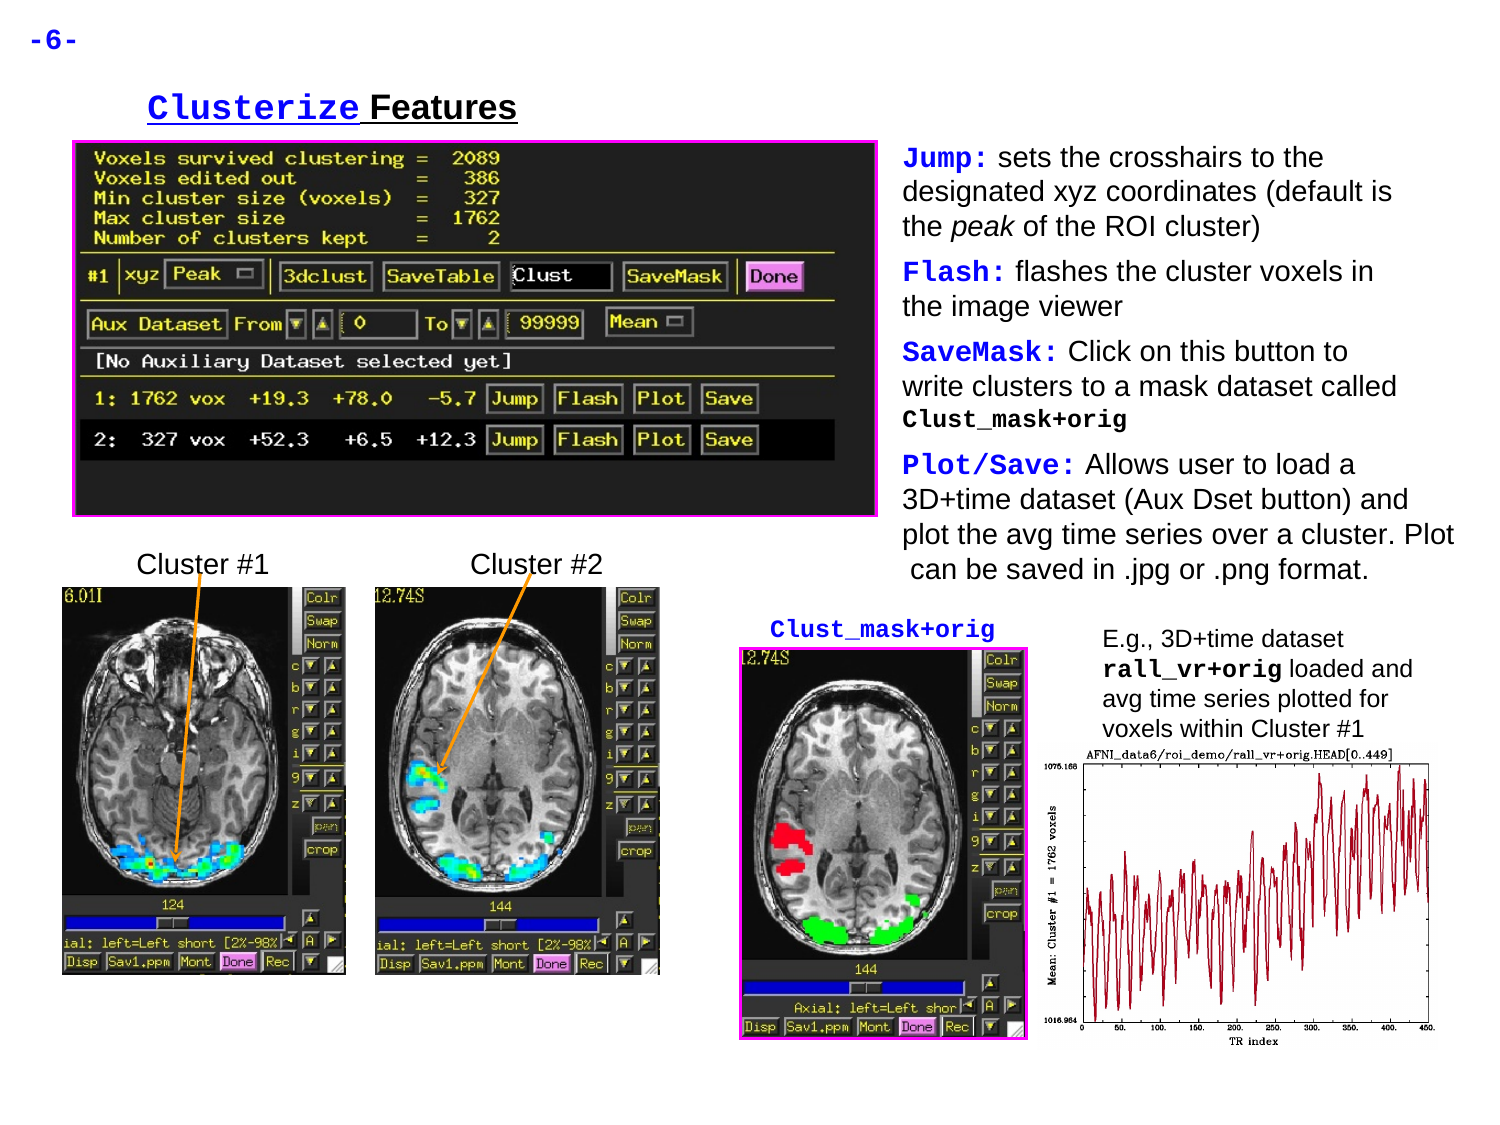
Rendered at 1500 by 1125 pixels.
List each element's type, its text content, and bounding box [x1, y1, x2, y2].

text_box Flash: flashes the cluster voxels in the image viewer [887, 245, 1438, 331]
picture [1037, 742, 1438, 1051]
text_box Cluster #2 [455, 537, 619, 588]
text_box Clusterize Features [132, 76, 533, 135]
text_box Jump: sets the crosshairs to the designated xyz coordinates (default is the peak of the ROI cluster) [887, 130, 1438, 245]
picture [375, 587, 660, 976]
picture [75, 142, 876, 515]
text_box Cluster #1 [121, 537, 285, 588]
text_box SaveMask: Click on this button to write clusters to a mask dataset called Clust_mask+orig [887, 324, 1426, 437]
text_box Plot/Save: Allows user to load a 3D+time dataset (Aux Dset button) and plot the avg time series over a cluster. Plot can be saved in .jpg or .png format. [887, 437, 1476, 593]
text_box E.g., 3D+time dataset rall_vr+orig loaded and avg time series plotted for voxels within Cluster #1 [1087, 615, 1463, 751]
picture [741, 650, 1026, 1038]
text_box Clust_mask+orig [755, 604, 1011, 651]
picture [62, 587, 346, 976]
